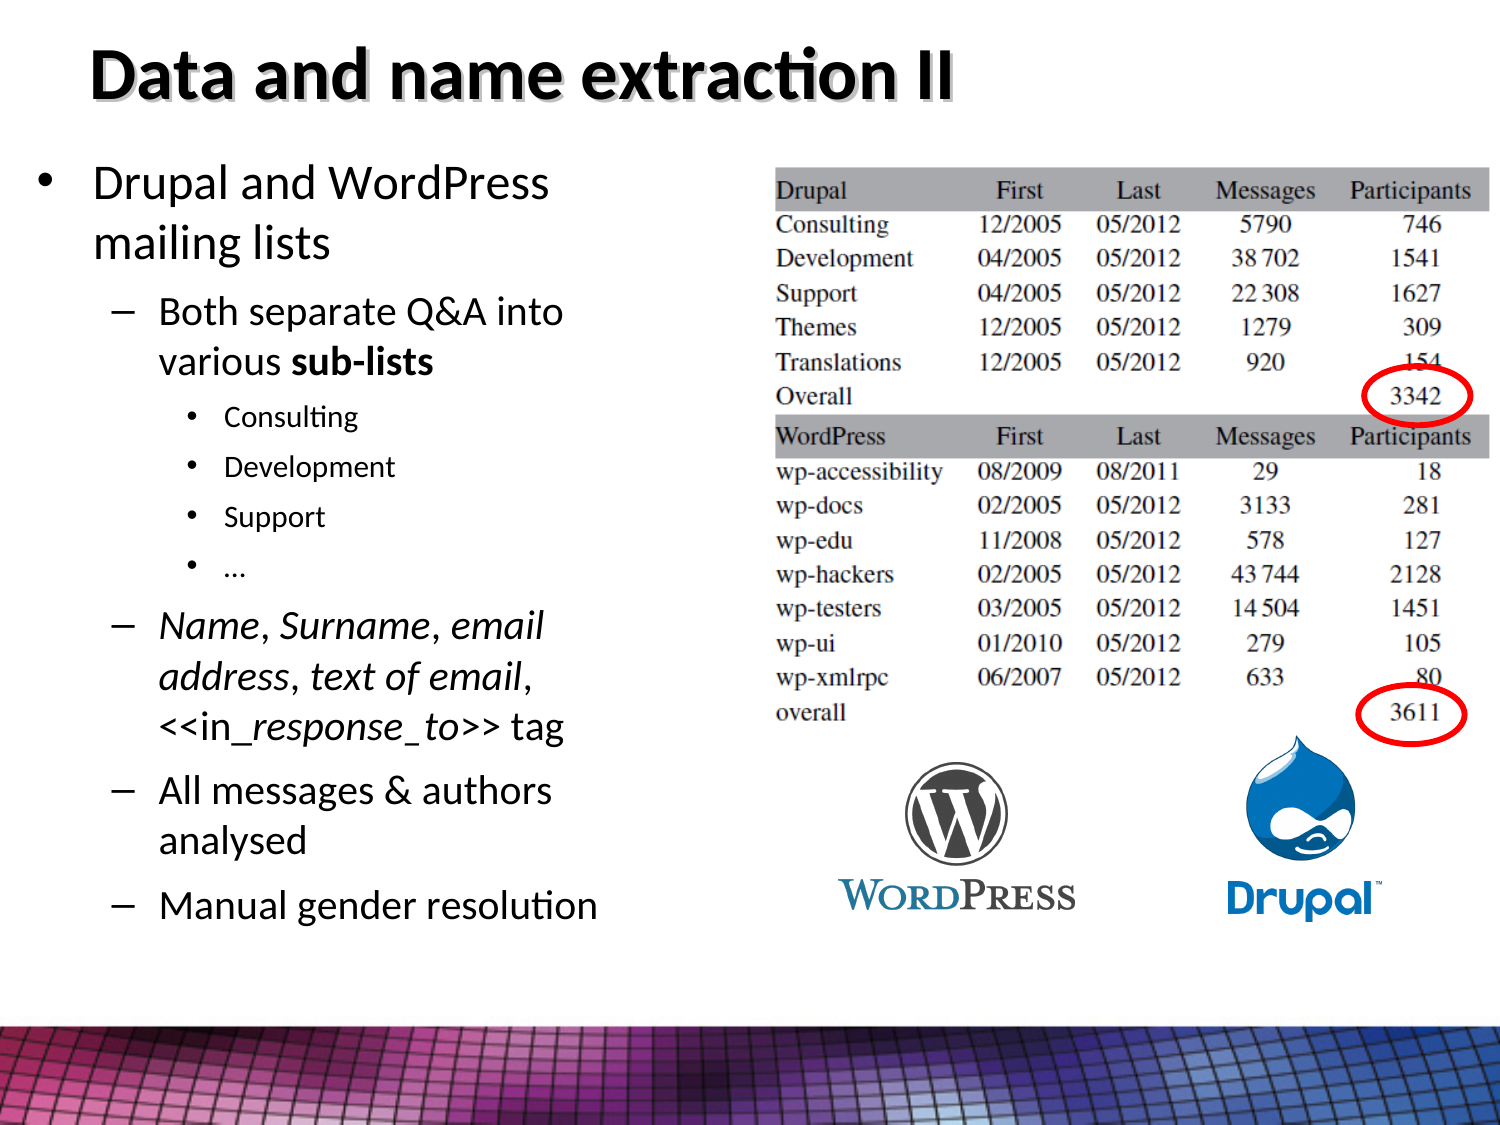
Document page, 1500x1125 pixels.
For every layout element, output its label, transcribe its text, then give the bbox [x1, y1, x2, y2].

title Data and name extraction II [75, 16, 1426, 123]
picture [0, 0, 1500, 1125]
list Drupal and WordPress mailing lists Both separate Q&A into various sub-lists Consulting Development Support … Name, Surname, email address, text of email, <<in_response_to>> tag All messages & authors analysed Manual gender resolution [21, 141, 709, 1006]
